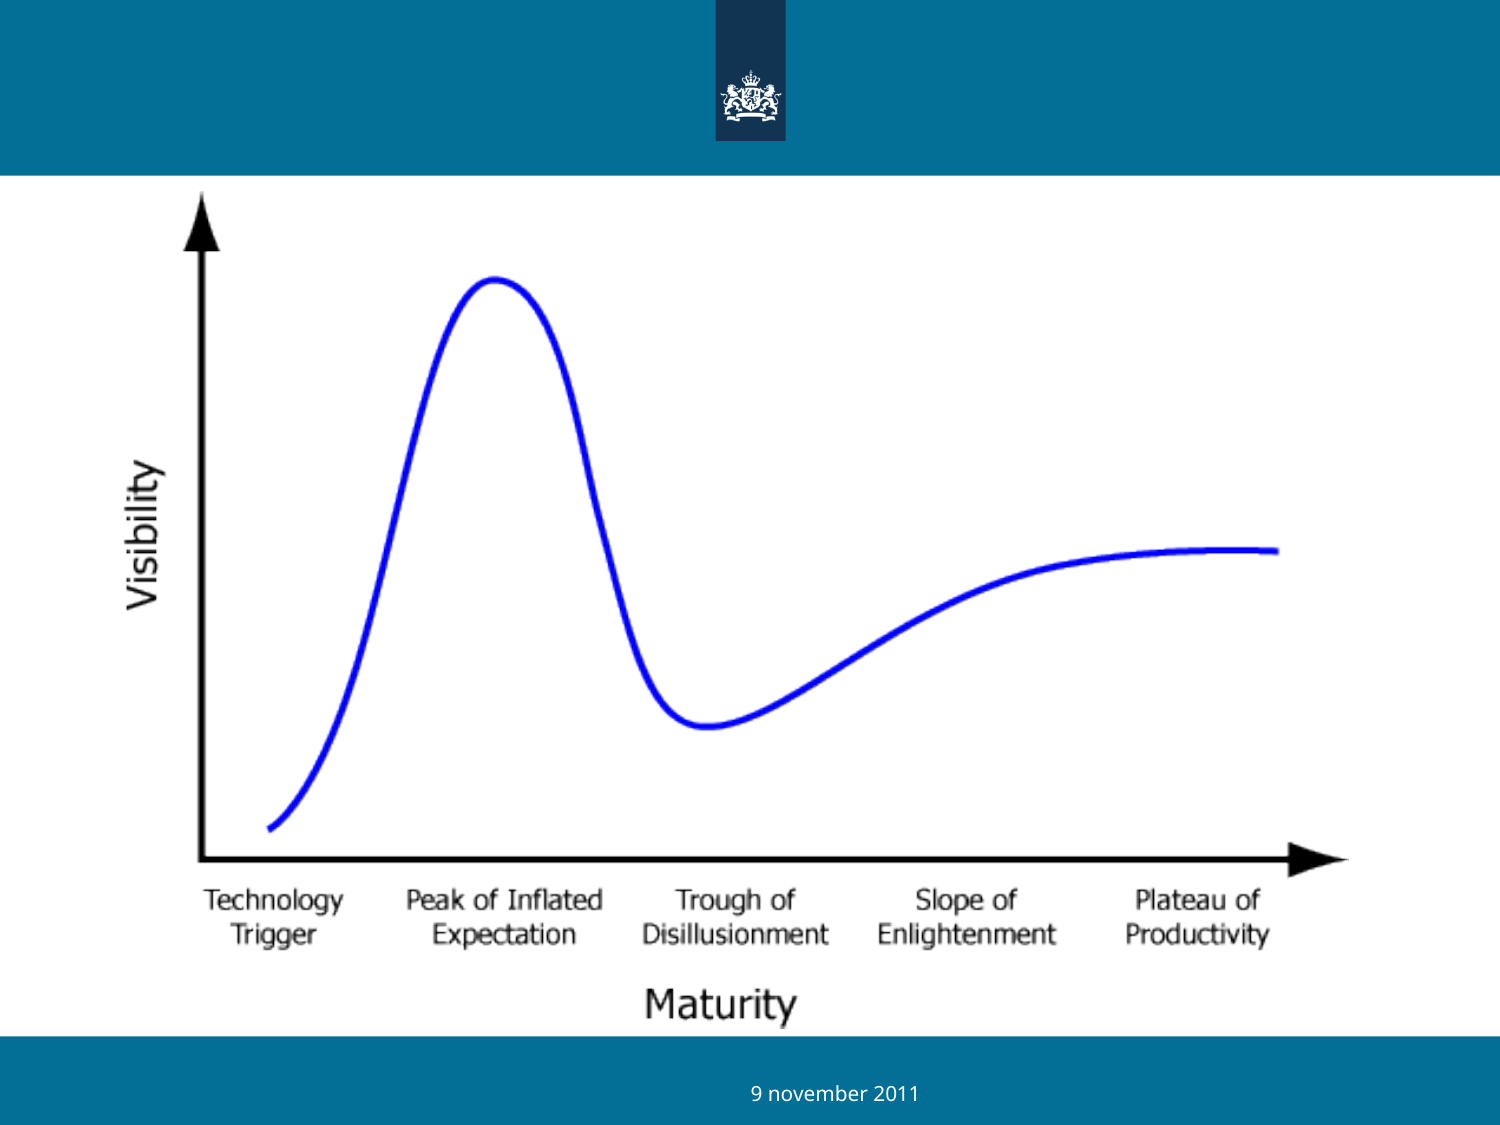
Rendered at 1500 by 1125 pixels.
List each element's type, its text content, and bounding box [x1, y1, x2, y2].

picture [717, 0, 785, 140]
text_box 9 november 2011 [735, 1072, 1418, 1125]
picture [115, 191, 1349, 1029]
